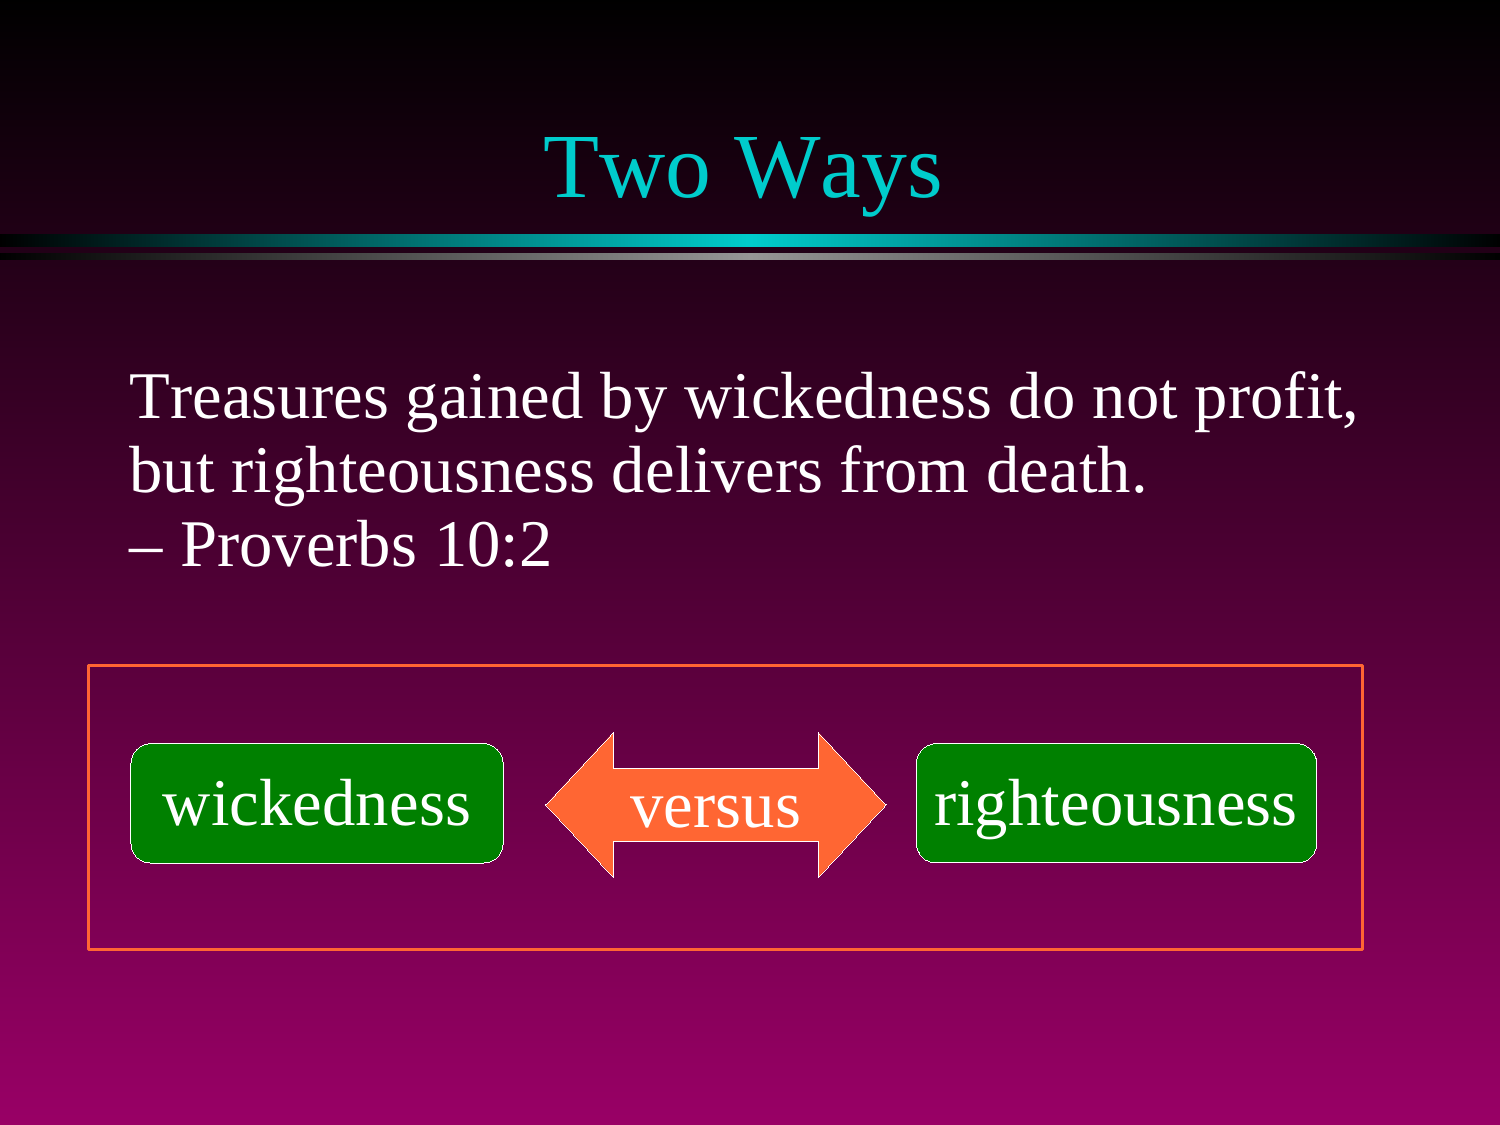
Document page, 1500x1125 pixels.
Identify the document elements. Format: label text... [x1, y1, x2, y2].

title Two Ways [99, 37, 1388, 225]
text_box righteousness [916, 743, 1317, 863]
text_box versus [545, 732, 887, 878]
text_box [101, 649, 1444, 1004]
text_box [101, 667, 1361, 948]
text_box Treasures gained by wickedness do not profit, but righteousness delivers from death. – Proverbs 10:2 [114, 351, 1395, 589]
text_box wickedness [130, 743, 504, 864]
